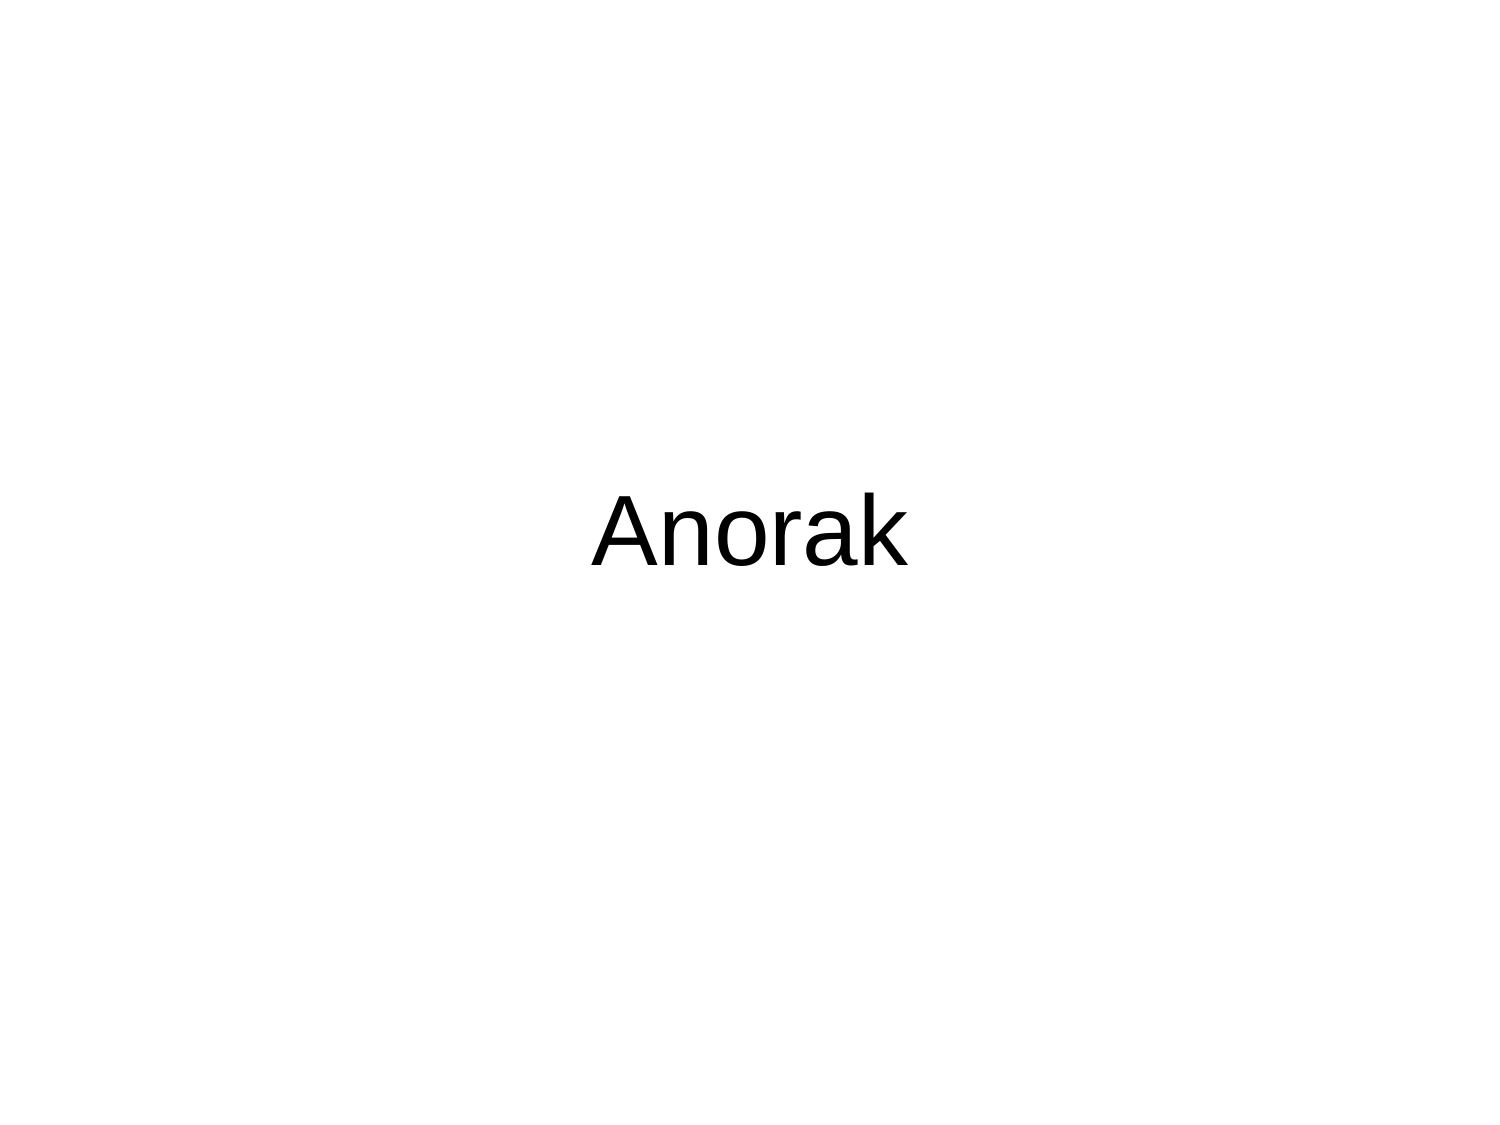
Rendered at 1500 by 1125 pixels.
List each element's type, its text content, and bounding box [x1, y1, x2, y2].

title Anorak [112, 437, 1388, 625]
